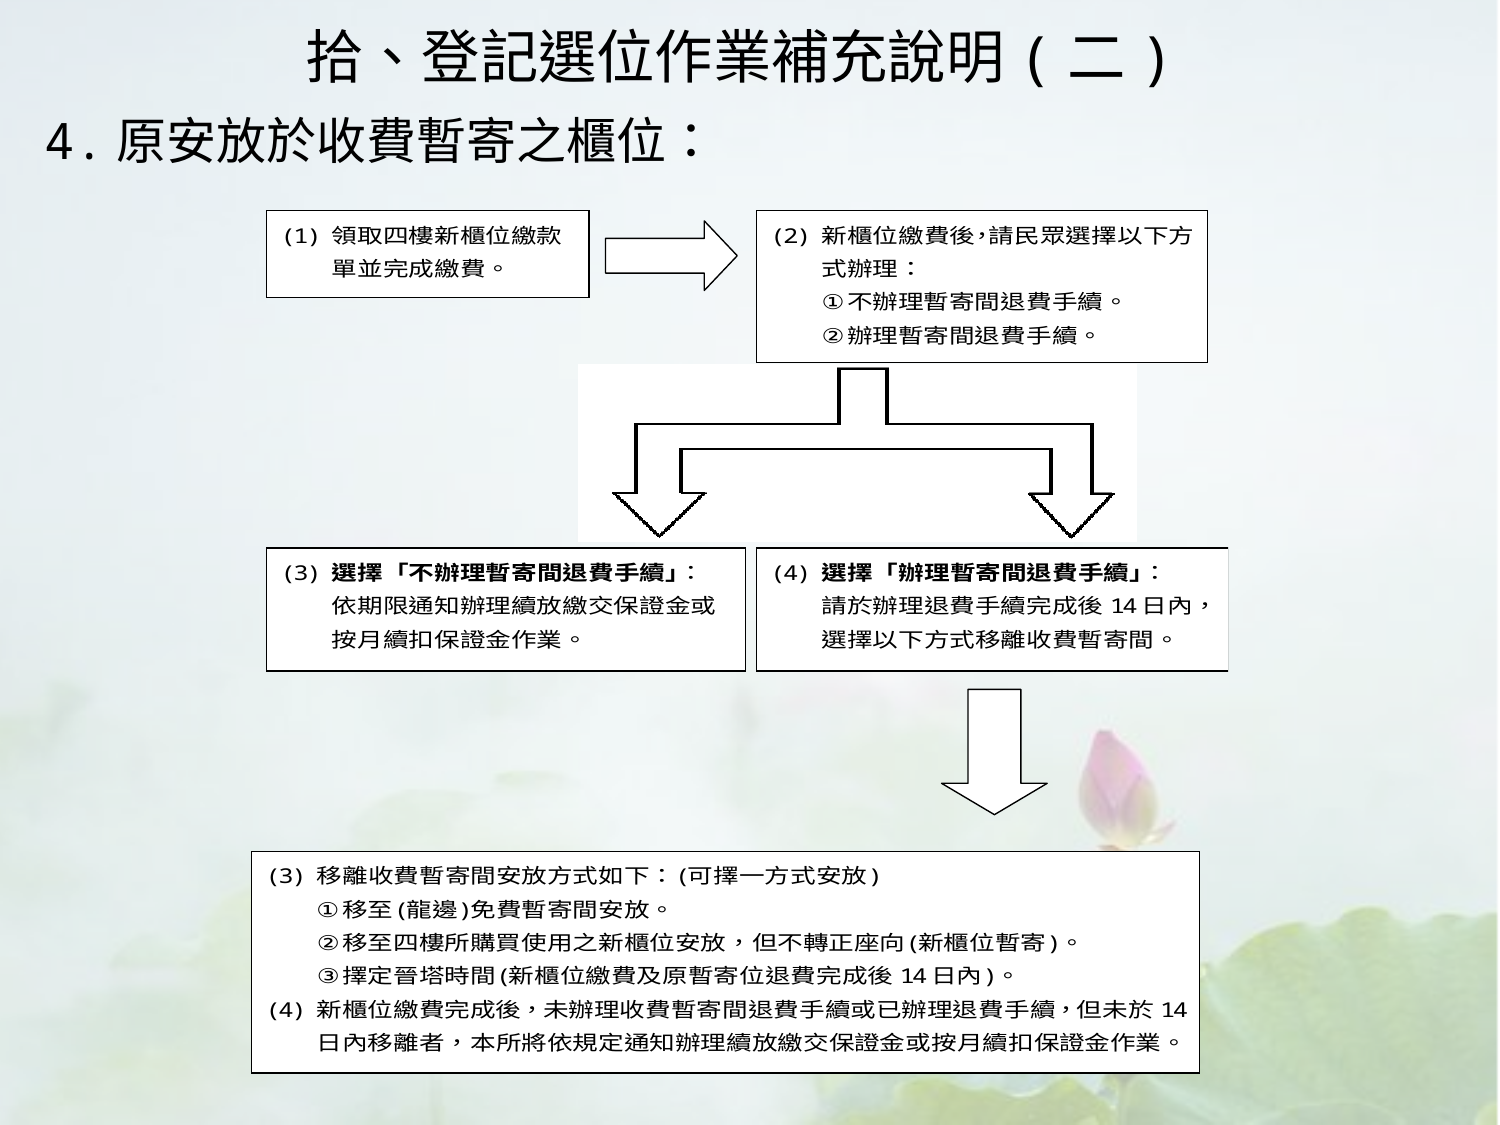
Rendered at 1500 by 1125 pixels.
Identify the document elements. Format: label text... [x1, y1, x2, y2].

picture [242, 196, 1229, 1098]
list 4.原安放於收費暫寄之櫃位： [29, 101, 1471, 1059]
title 拾、登記選位作業補充說明(二) [64, 3, 1415, 101]
